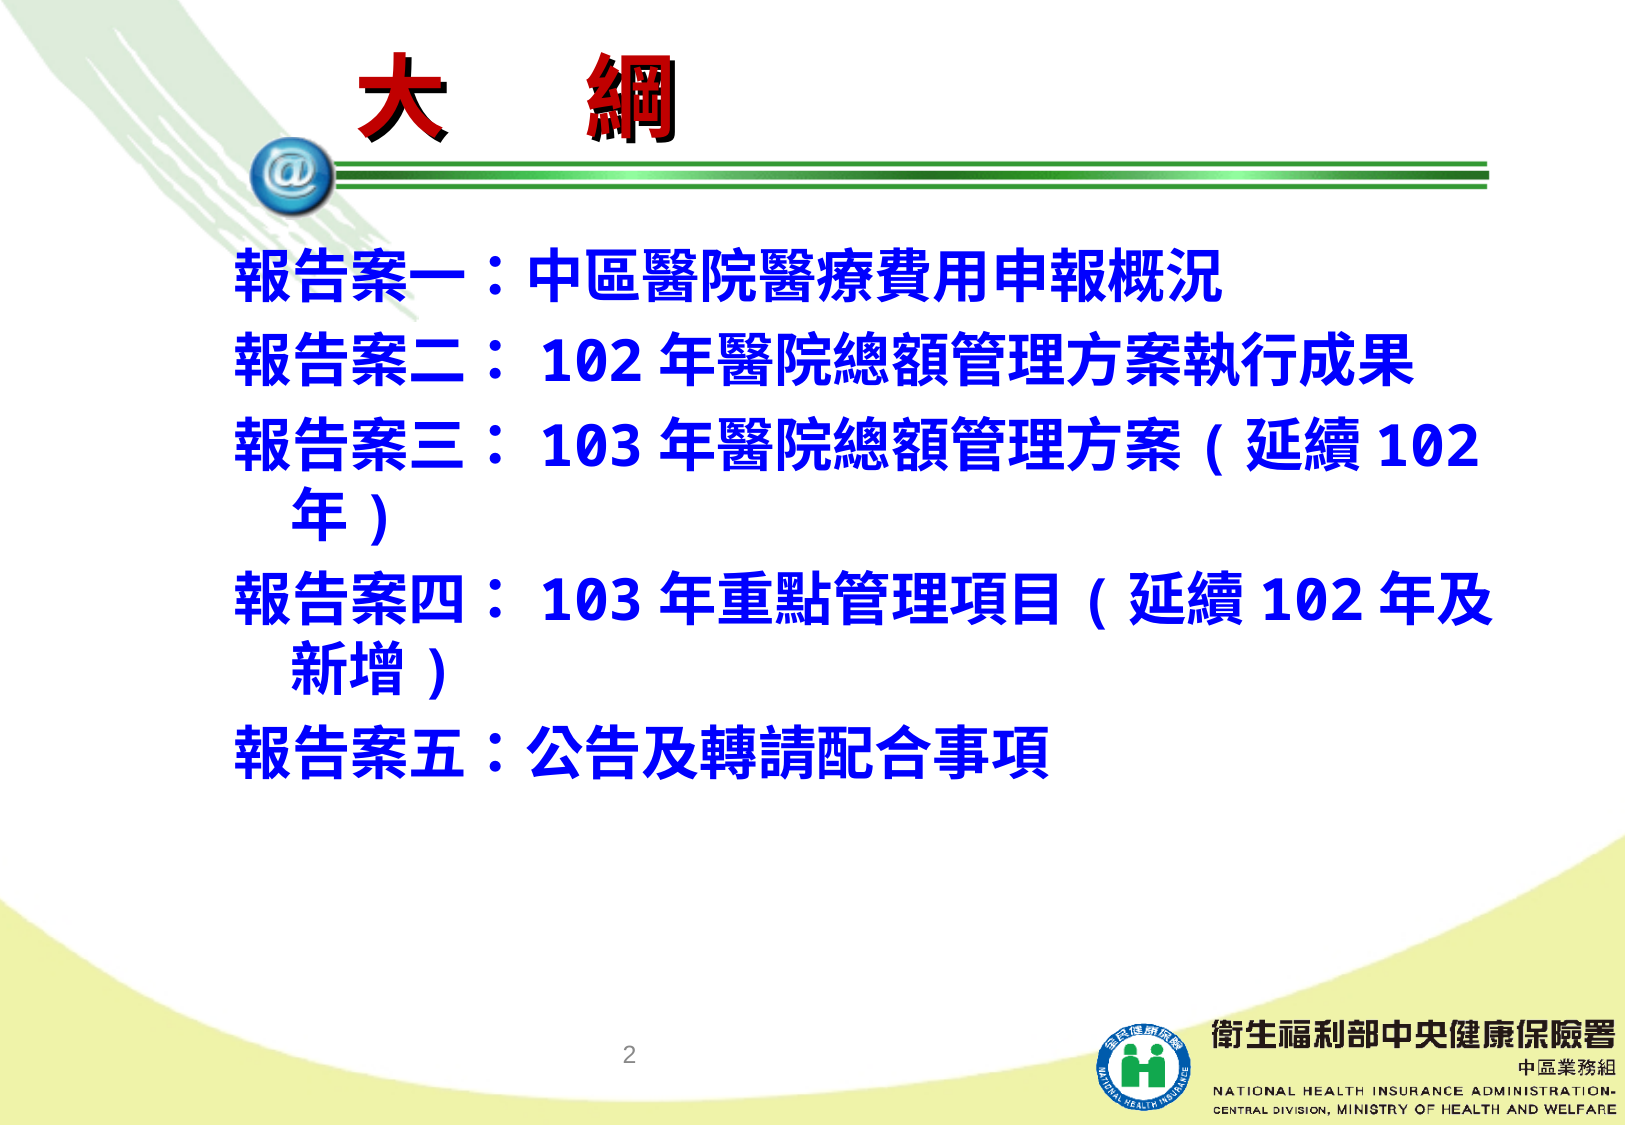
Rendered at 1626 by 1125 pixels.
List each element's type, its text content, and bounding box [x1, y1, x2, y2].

text_box [607, 1023, 987, 1084]
title 大 綱 [340, 0, 1399, 188]
list 報告案一：中區醫院醫療費用申報概況 報告案二：102年醫院總額管理方案執行成果 報告案三：103年醫院總額管理方案(延續102年) 報告案四：103年重點管理項目(延續102年及新增) 報告案五：公告及轉請配合事項 [162, 231, 1545, 1018]
